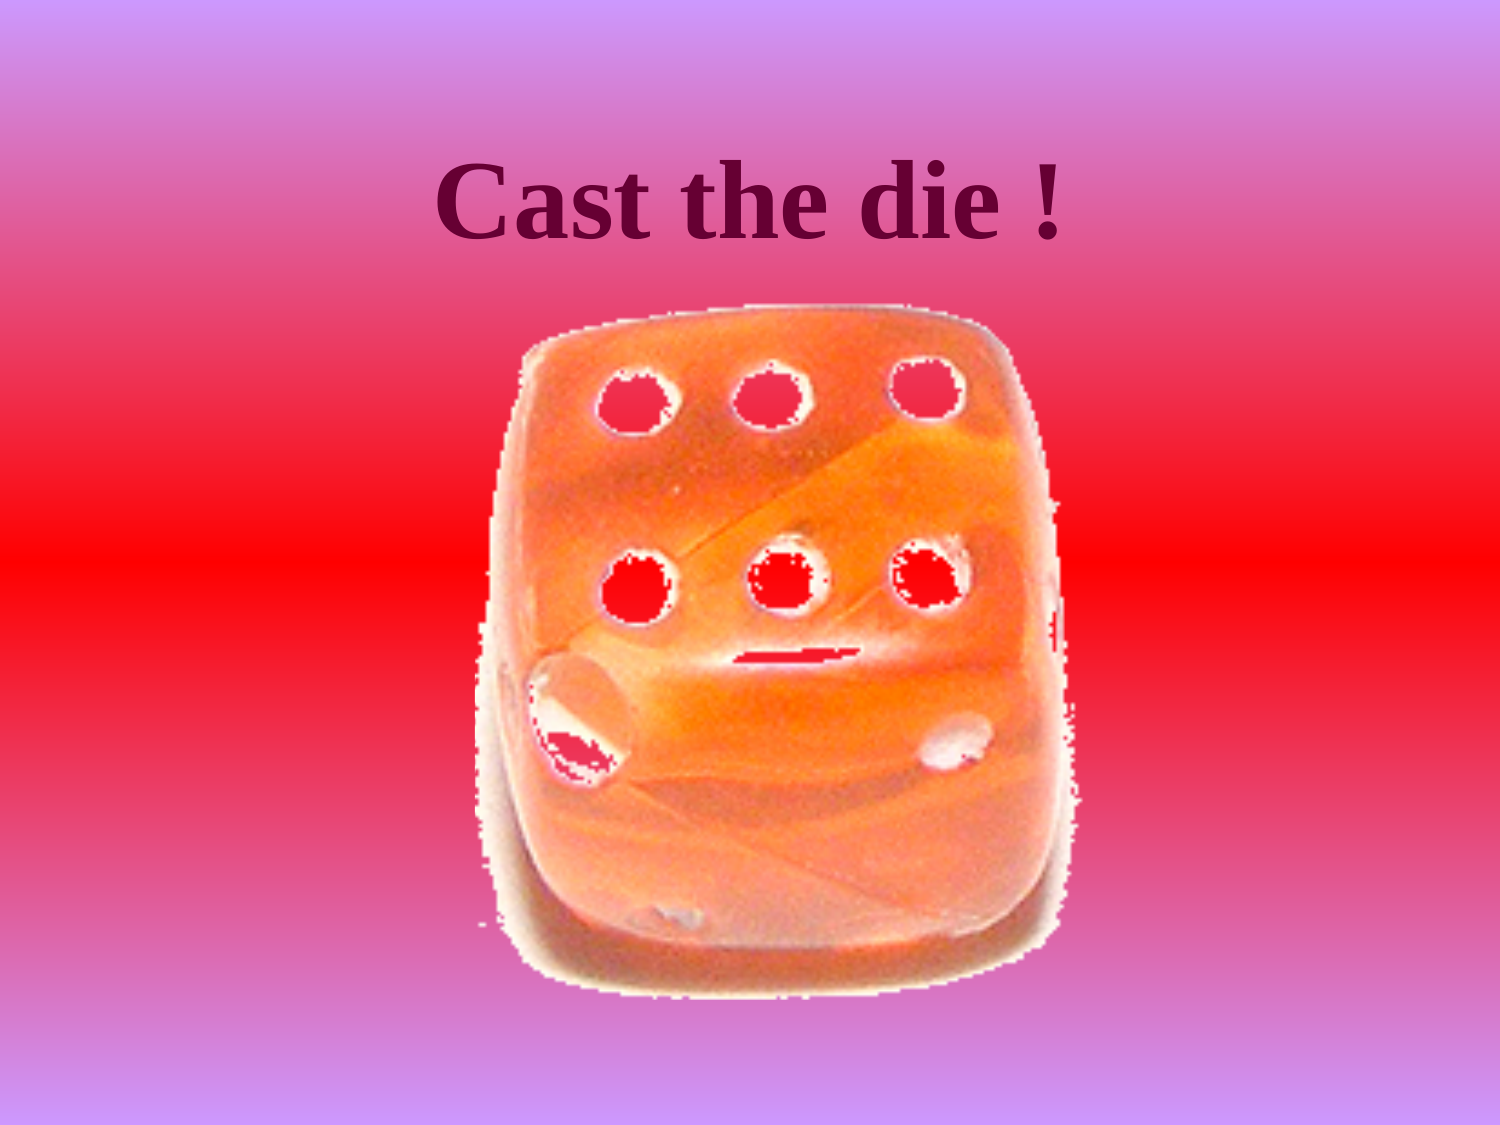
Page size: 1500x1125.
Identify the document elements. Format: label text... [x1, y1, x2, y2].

title Cast the die ! [112, 99, 1388, 288]
picture [474, 287, 1094, 1000]
